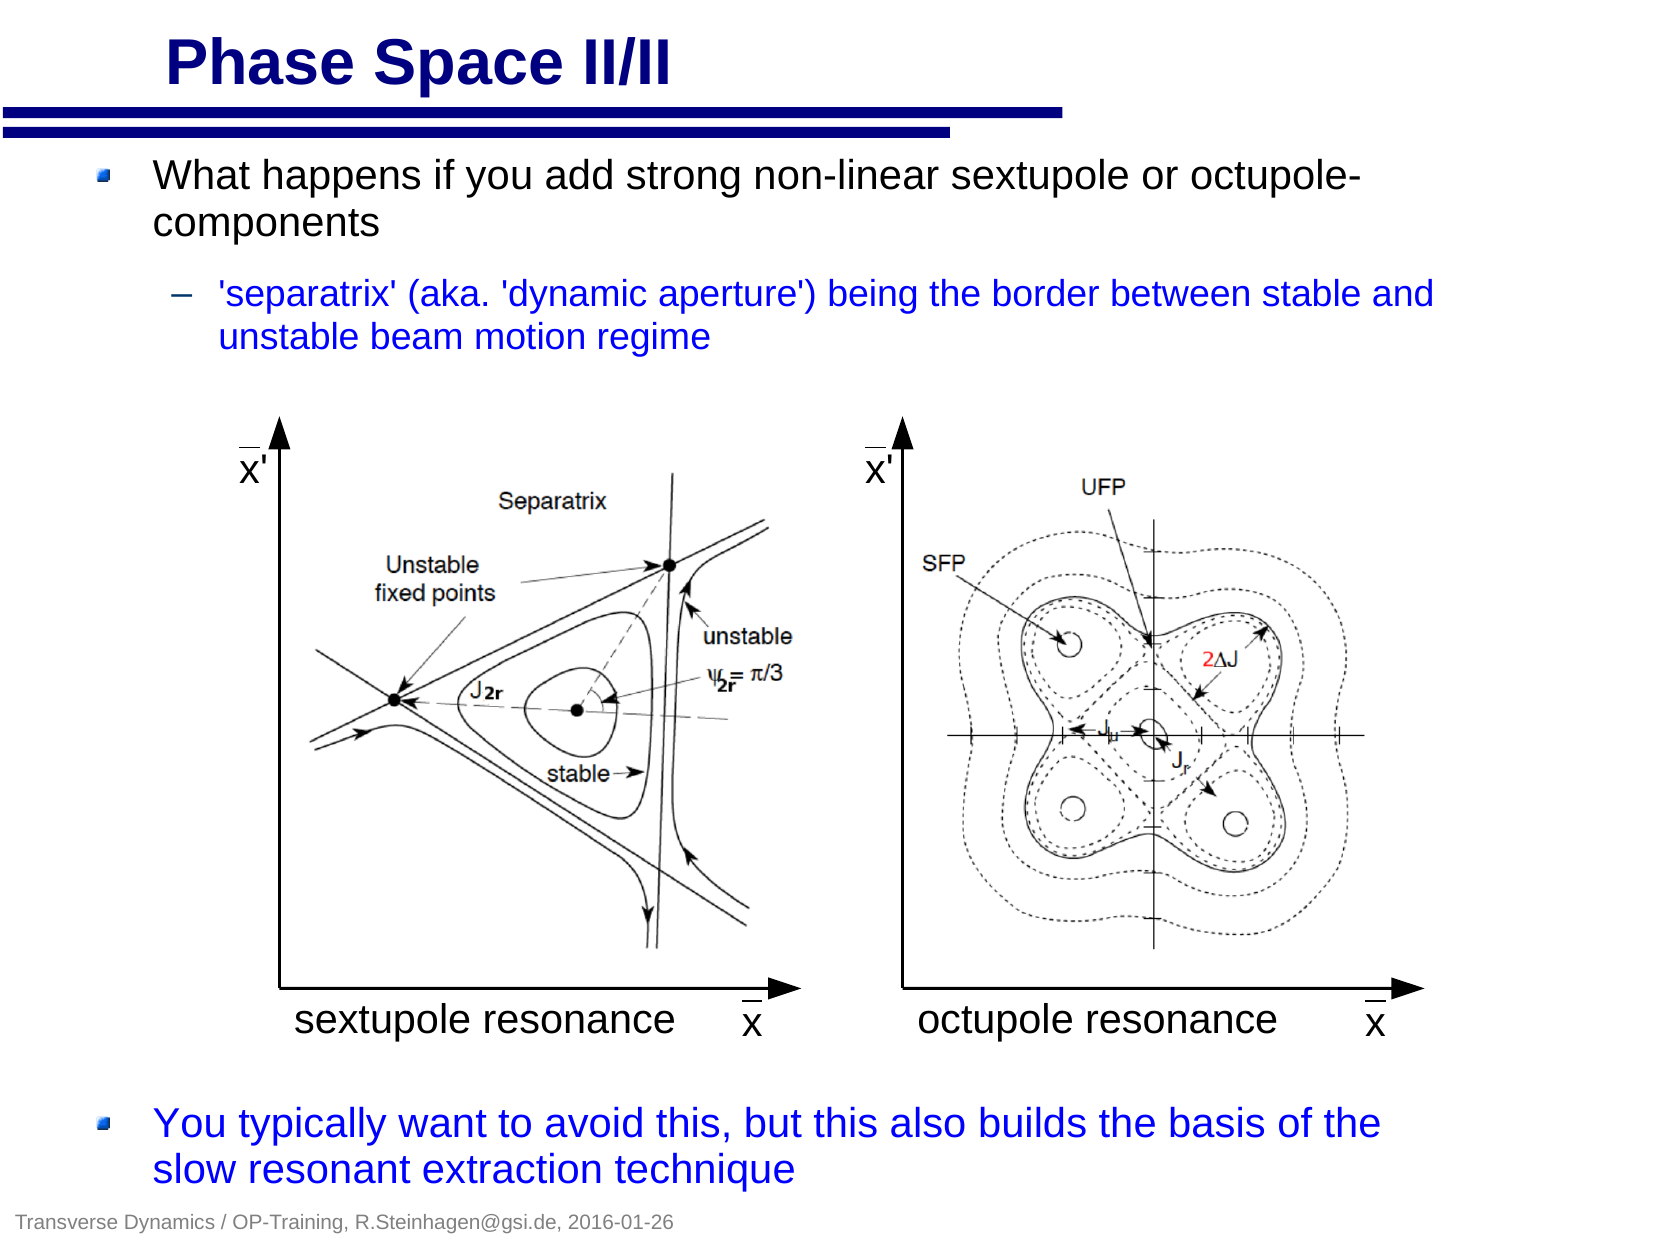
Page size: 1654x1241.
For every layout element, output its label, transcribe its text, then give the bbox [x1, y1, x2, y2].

picture [904, 463, 1383, 963]
text_box x' [850, 438, 911, 546]
text_box x [727, 991, 773, 1053]
text_box octupole resonance [902, 988, 1295, 1052]
text_box x [1350, 991, 1396, 1053]
text_box x' [224, 438, 288, 546]
picture [897, 546, 901, 963]
text_box sextupole resonance [279, 988, 693, 1052]
picture [295, 447, 794, 956]
list What happens if you add strong non-linear sextupole or octupole-components 'separatrix' (aka. 'dynamic aperture') being the border between stable and unstable beam motion regime You typically want to avoid this, but this also builds the basis of the slow resonant extraction technique [96, 152, 1585, 1193]
title Phase Space II/II [165, 0, 1323, 124]
